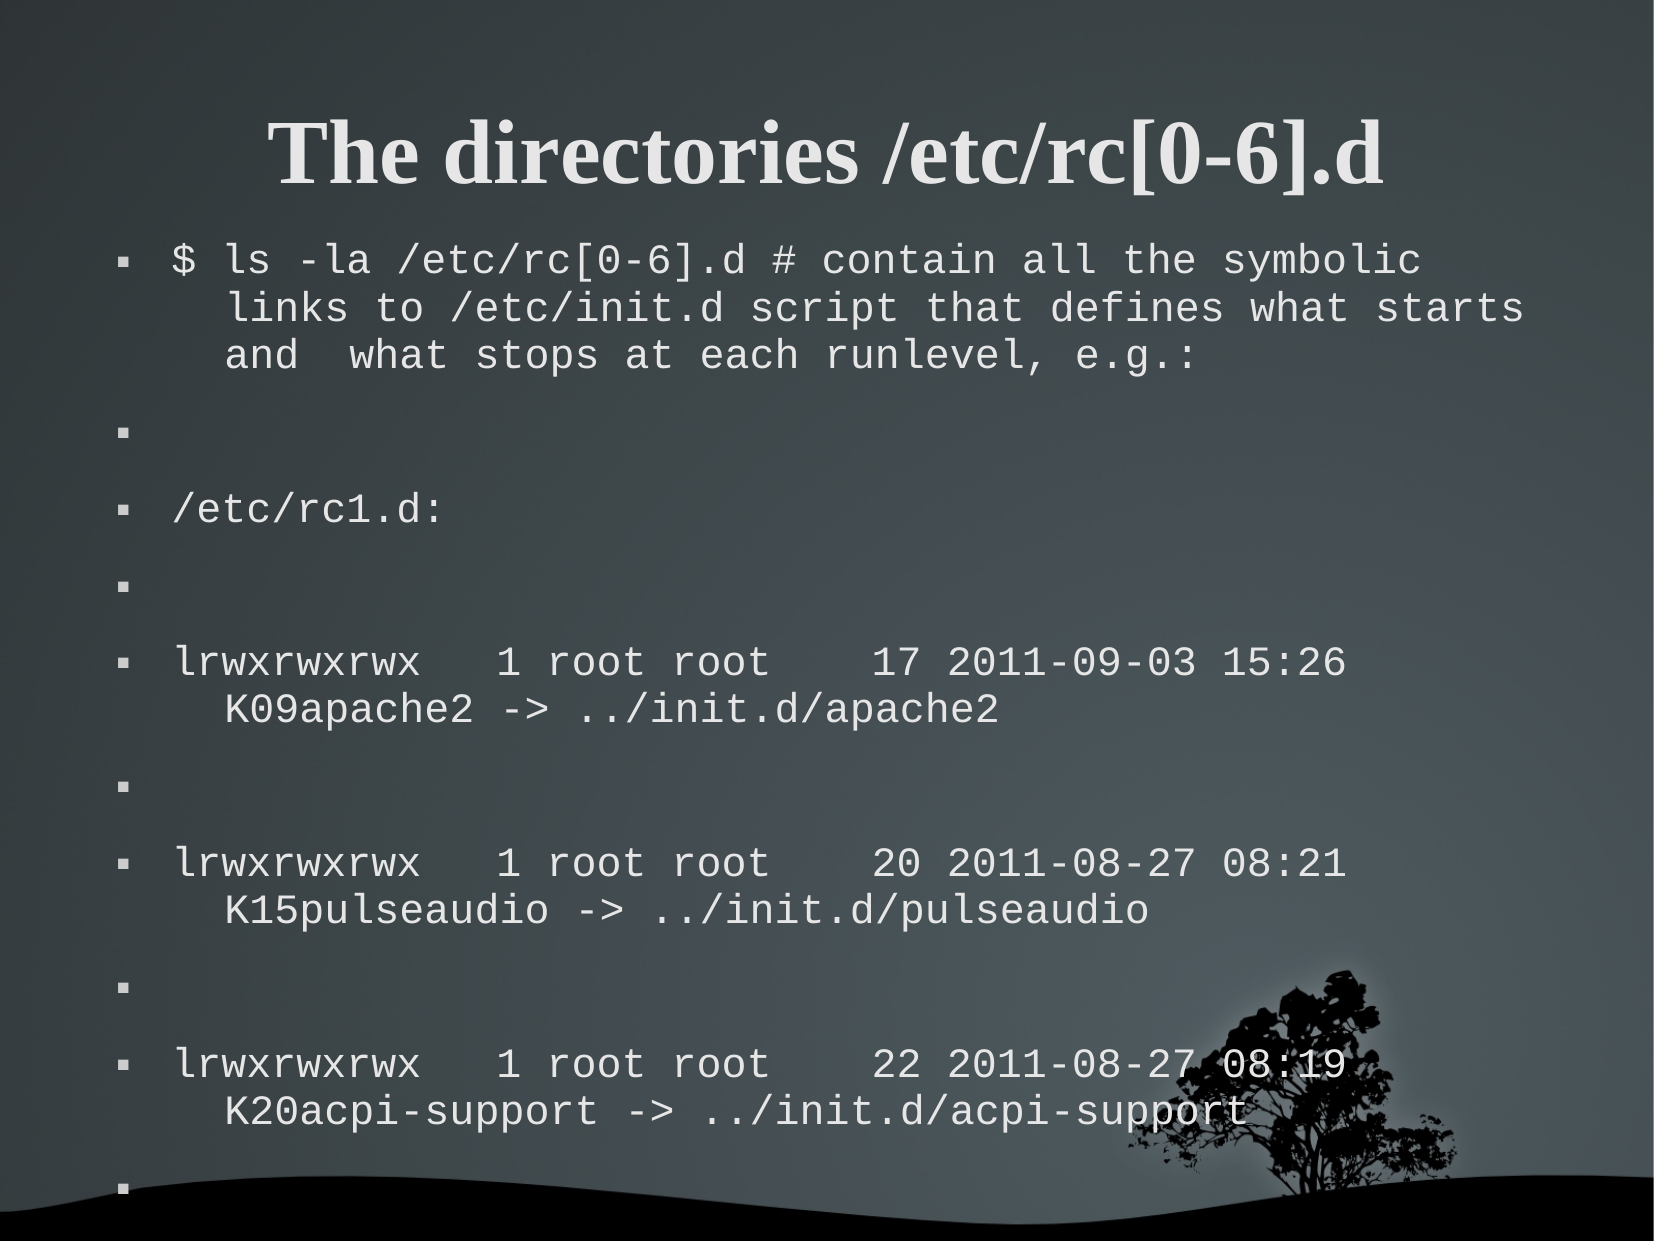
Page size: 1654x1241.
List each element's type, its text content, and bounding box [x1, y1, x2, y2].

list $ ls -la /etc/rc[0-6].d # contain all the symbolic links to /etc/init.d script that defines what starts and what stops at each runlevel, e.g.: /etc/rc1.d: lrwxrwxrwx 1 root root 17 2011-09-03 15:26 K09apache2 -> ../init.d/apache2 lrwxrwxrwx 1 root root 20 2011-08-27 08:21 K15pulseaudio -> ../init.d/pulseaudio lrwxrwxrwx 1 root root 22 2011-08-27 08:19 K20acpi-support -> ../init.d/acpi-support … -rw-r--r-- 1 root root 369 2009-09-07 21:58 README lrwxrwxrwx 1 root root 19 2011-08-27 07:52 S30killprocs -> ../init.d/killprocs lrwxrwxrwx 1 root root 19 2011-08-27 08:19 S70dns-clean -> ../init.d/dns-clean [82, 239, 1571, 1241]
picture [0, 0, 1654, 1241]
title The directories /etc/rc[0-6].d [82, 49, 1571, 239]
